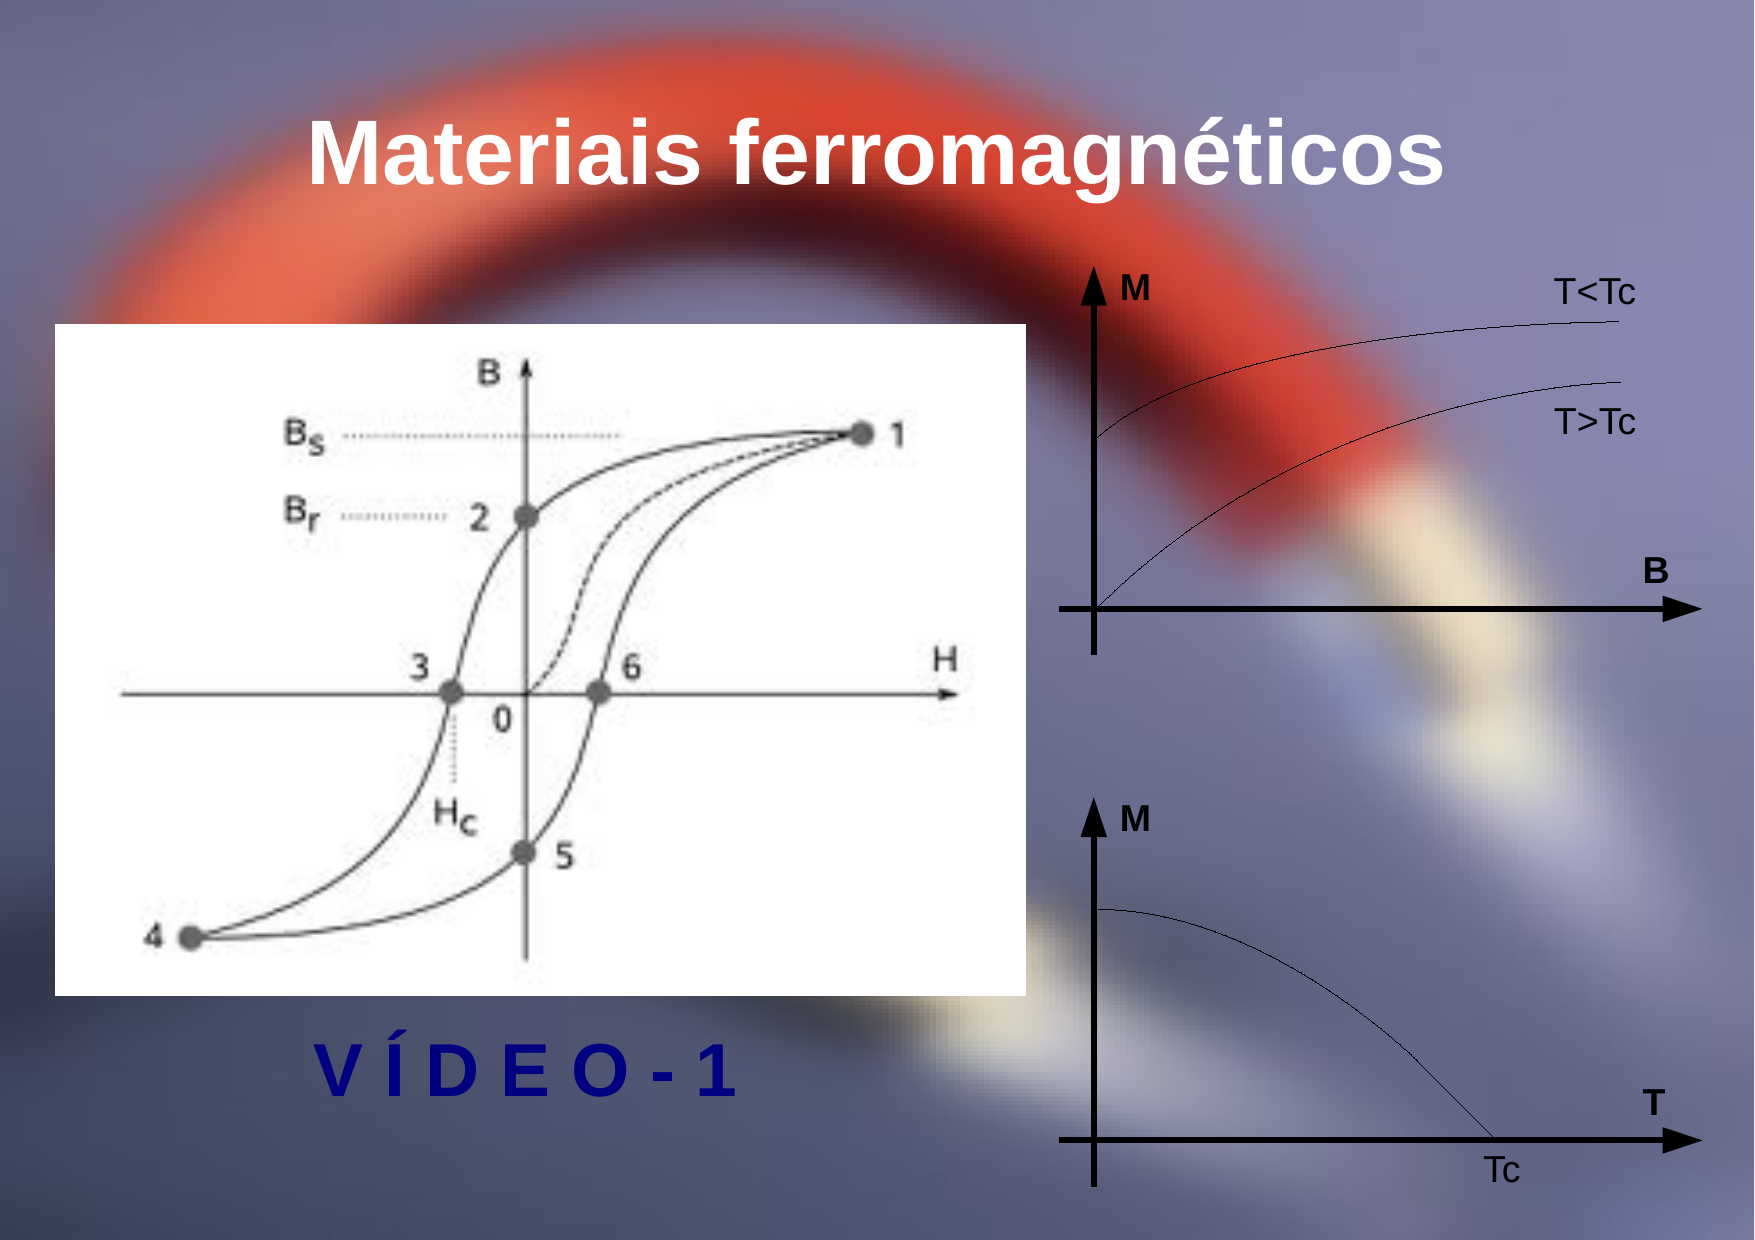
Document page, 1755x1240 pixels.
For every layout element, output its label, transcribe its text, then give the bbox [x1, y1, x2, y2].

text_box Tc [1468, 1141, 1536, 1199]
title Materiais ferromagnéticos [87, 49, 1667, 257]
text_box T<Tc [1539, 263, 1652, 321]
text_box T>Tc [1539, 393, 1652, 451]
picture [0, 0, 1755, 1240]
text_box B [1628, 542, 1685, 601]
text_box M [1105, 258, 1166, 317]
text_box V Í D E O - 1 [298, 1021, 761, 1240]
text_box T [1628, 1073, 1681, 1132]
text_box M [1105, 790, 1166, 849]
